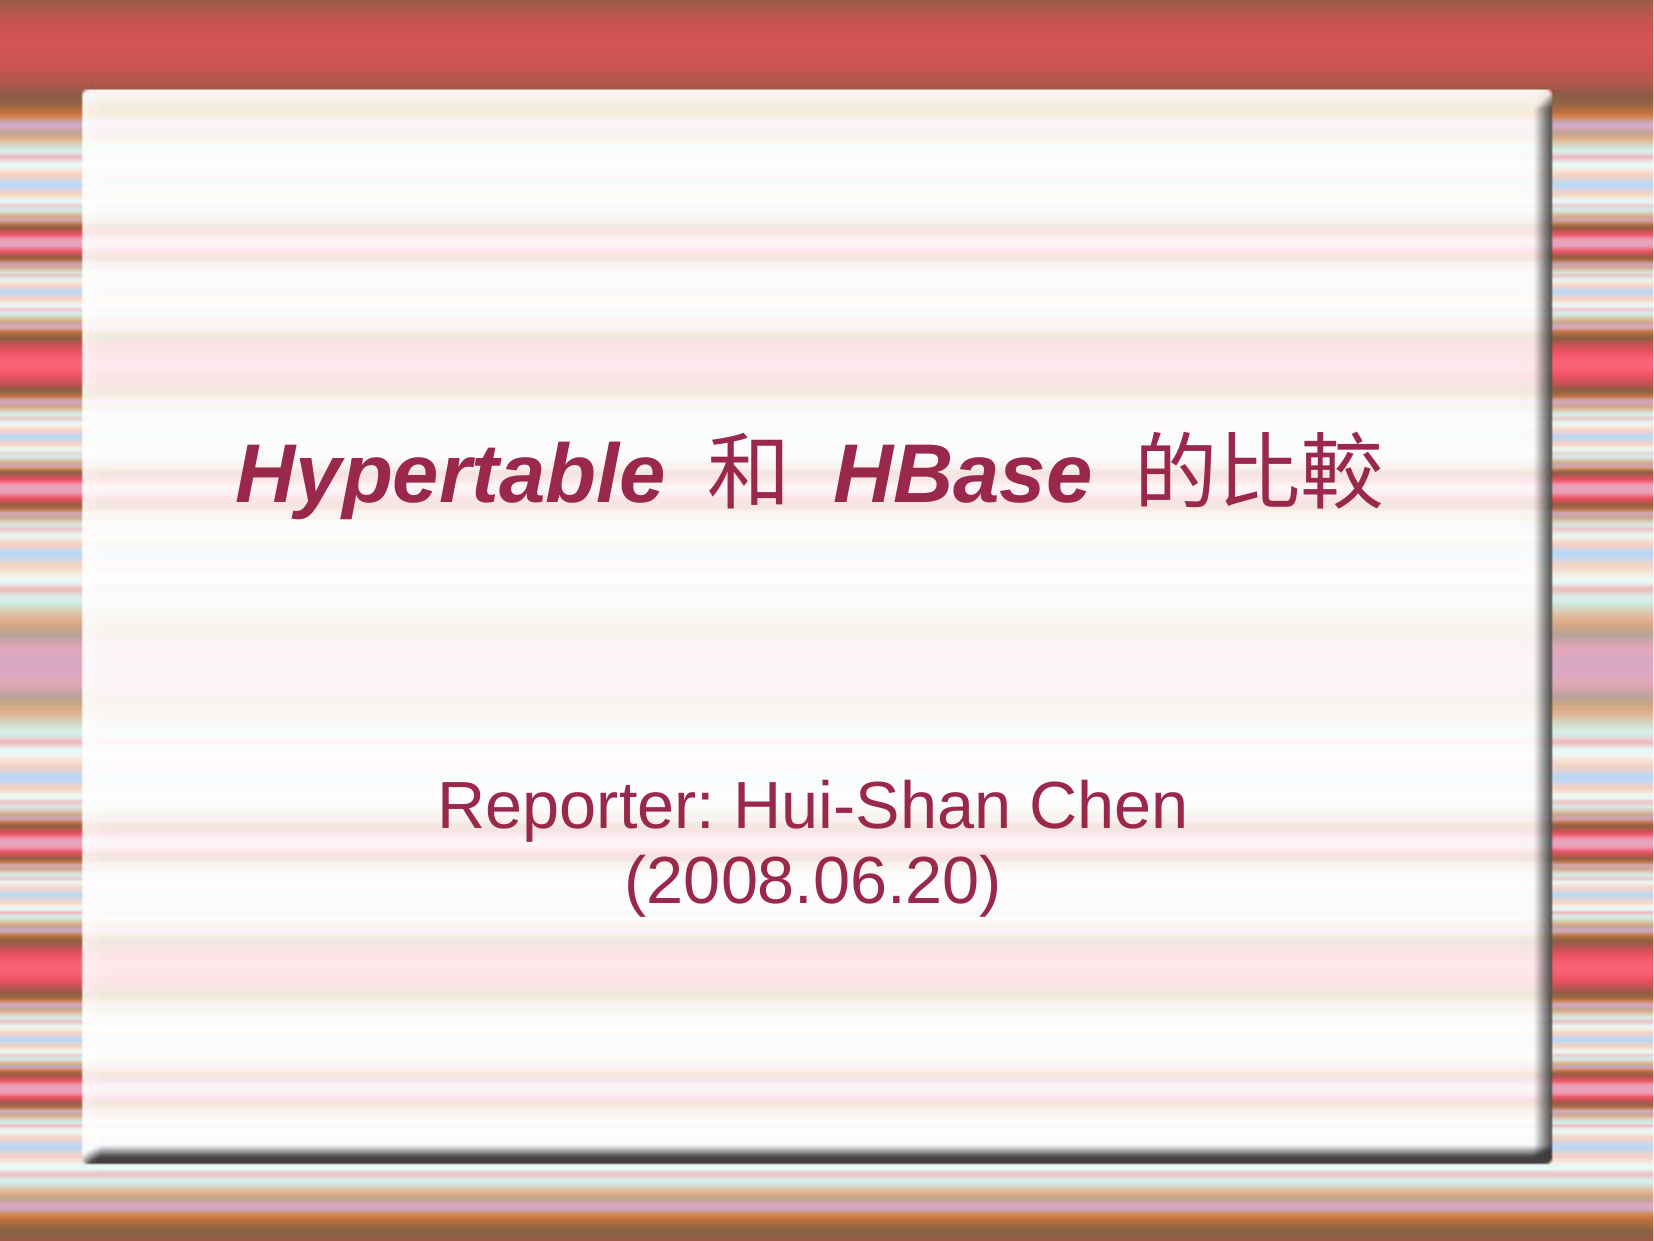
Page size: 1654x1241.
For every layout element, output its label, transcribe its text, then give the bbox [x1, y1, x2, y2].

title Hypertable 和 HBase 的比較 [103, 362, 1516, 570]
subtitle Reporter: Hui-Shan Chen (2008.06.20) [123, 561, 1505, 1125]
picture [0, 0, 1654, 1241]
